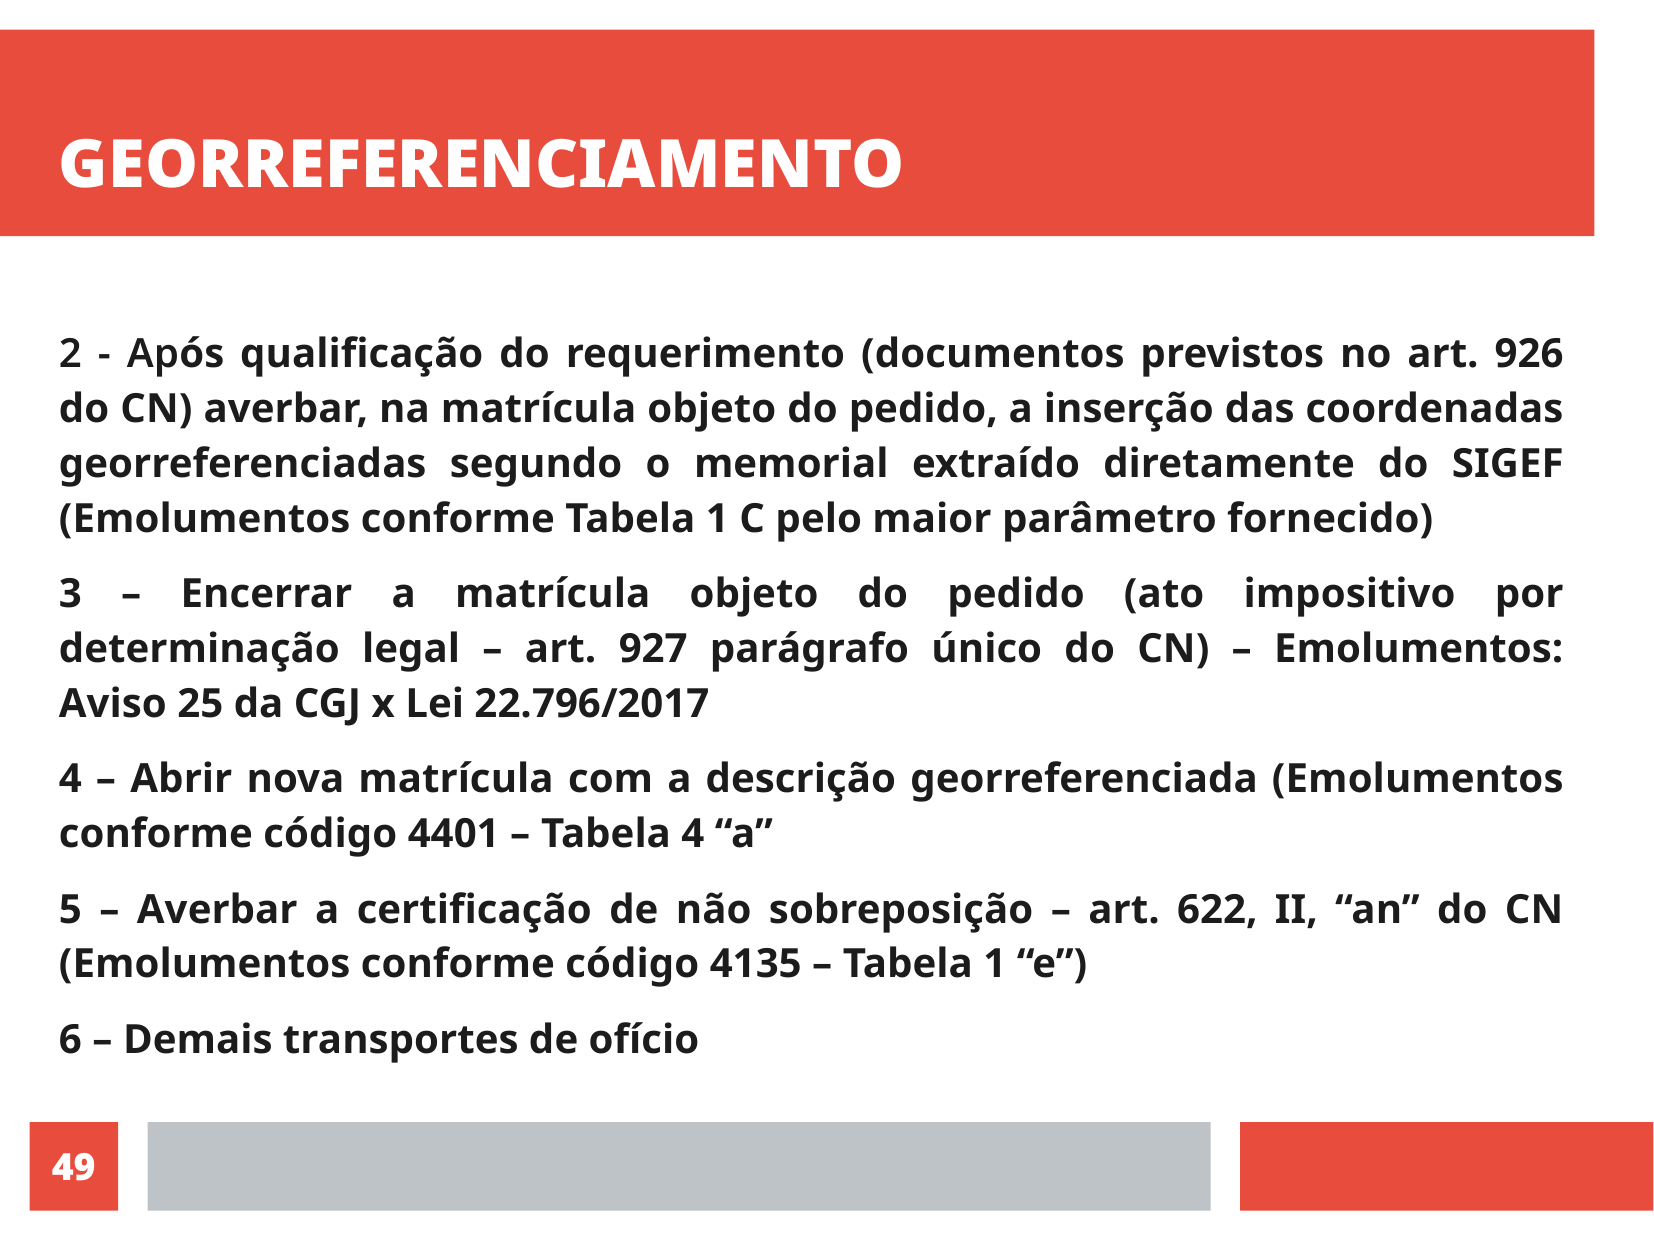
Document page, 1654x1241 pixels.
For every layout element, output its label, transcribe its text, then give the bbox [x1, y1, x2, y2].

title GEORREFERENCIAMENTO [59, 59, 1595, 207]
list 2 - Após qualificação do requerimento (documentos previstos no art. 926 do CN) averbar, na matrícula objeto do pedido, a inserção das coordenadas georreferenciadas segundo o memorial extraído diretamente do SIGEF (Emolumentos conforme Tabela 1 C pelo maior parâmetro fornecido) 3 – Encerrar a matrícula objeto do pedido (ato impositivo por determinação legal – art. 927 parágrafo único do CN) – Emolumentos: Aviso 25 da CGJ x Lei 22.796/2017 4 – Abrir nova matrícula com a descrição georreferenciada (Emolumentos conforme código 4401 – Tabela 4 “a” 5 – Averbar a certificação de não sobreposição – art. 622, II, “an” do CN (Emolumentos conforme código 4135 – Tabela 1 “e”) 6 – Demais transportes de ofício [59, 324, 1565, 1093]
